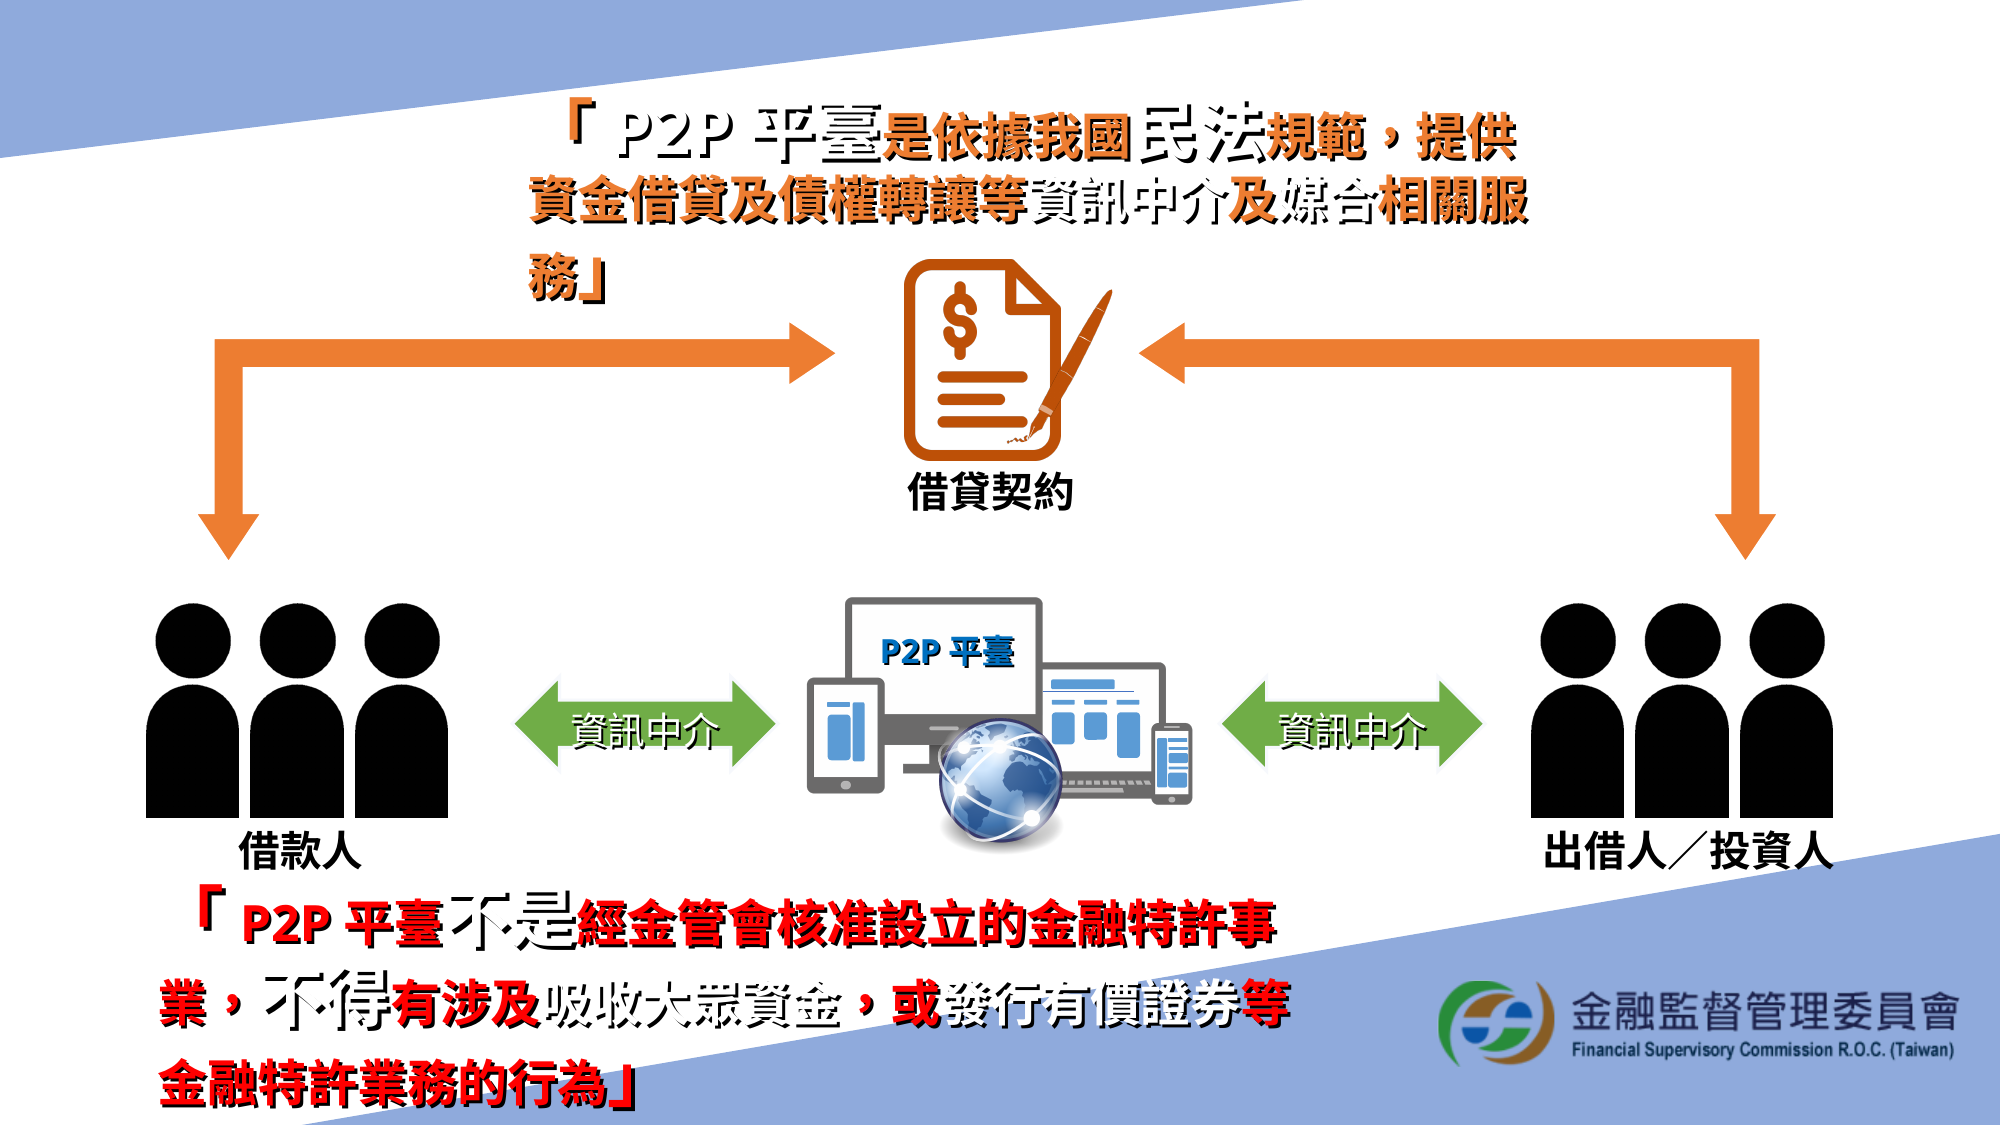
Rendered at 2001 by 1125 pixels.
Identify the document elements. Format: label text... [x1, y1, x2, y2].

picture [250, 603, 344, 816]
text_box 資訊中介 [1219, 676, 1486, 771]
picture [787, 579, 1213, 855]
text_box 借款人 [223, 816, 380, 868]
text_box P2P平臺 [864, 622, 1025, 679]
text_box [1084, 699, 1108, 705]
text_box [852, 702, 865, 762]
text_box [1117, 712, 1141, 758]
text_box [1135, 319, 1780, 564]
picture [355, 603, 448, 818]
text_box [1051, 712, 1075, 745]
text_box [1116, 699, 1140, 705]
text_box 資訊中介 [1339, 734, 1347, 748]
picture [904, 316, 1143, 457]
text_box [827, 714, 851, 761]
text_box 「P2P平臺是依據我國民法規範，提供資金借貸及債權轉讓等資訊中介及媒合相關服務」 [512, 80, 1564, 316]
text_box [1157, 738, 1188, 788]
text_box 資訊中介 [512, 676, 779, 771]
picture [1531, 603, 1624, 816]
text_box [301, 833, 2000, 1125]
text_box [0, 0, 1304, 159]
text_box 「P2P平臺不是經金管會核准設立的金融特許事業，不得有涉及吸收大眾資金，或發行有價證券等金融特許業務的行為」 [142, 868, 1309, 1123]
text_box [1051, 699, 1075, 705]
text_box [194, 319, 839, 564]
picture [146, 603, 239, 818]
text_box 資訊中介 [632, 734, 640, 748]
text_box [1084, 712, 1108, 740]
text_box [1051, 679, 1115, 690]
text_box 借貸契約 [892, 457, 1092, 524]
picture [1740, 603, 1833, 816]
picture [1635, 603, 1729, 816]
text_box 出借人／投資人 [1527, 816, 1853, 883]
picture [1423, 967, 1974, 1083]
text_box [827, 702, 850, 707]
